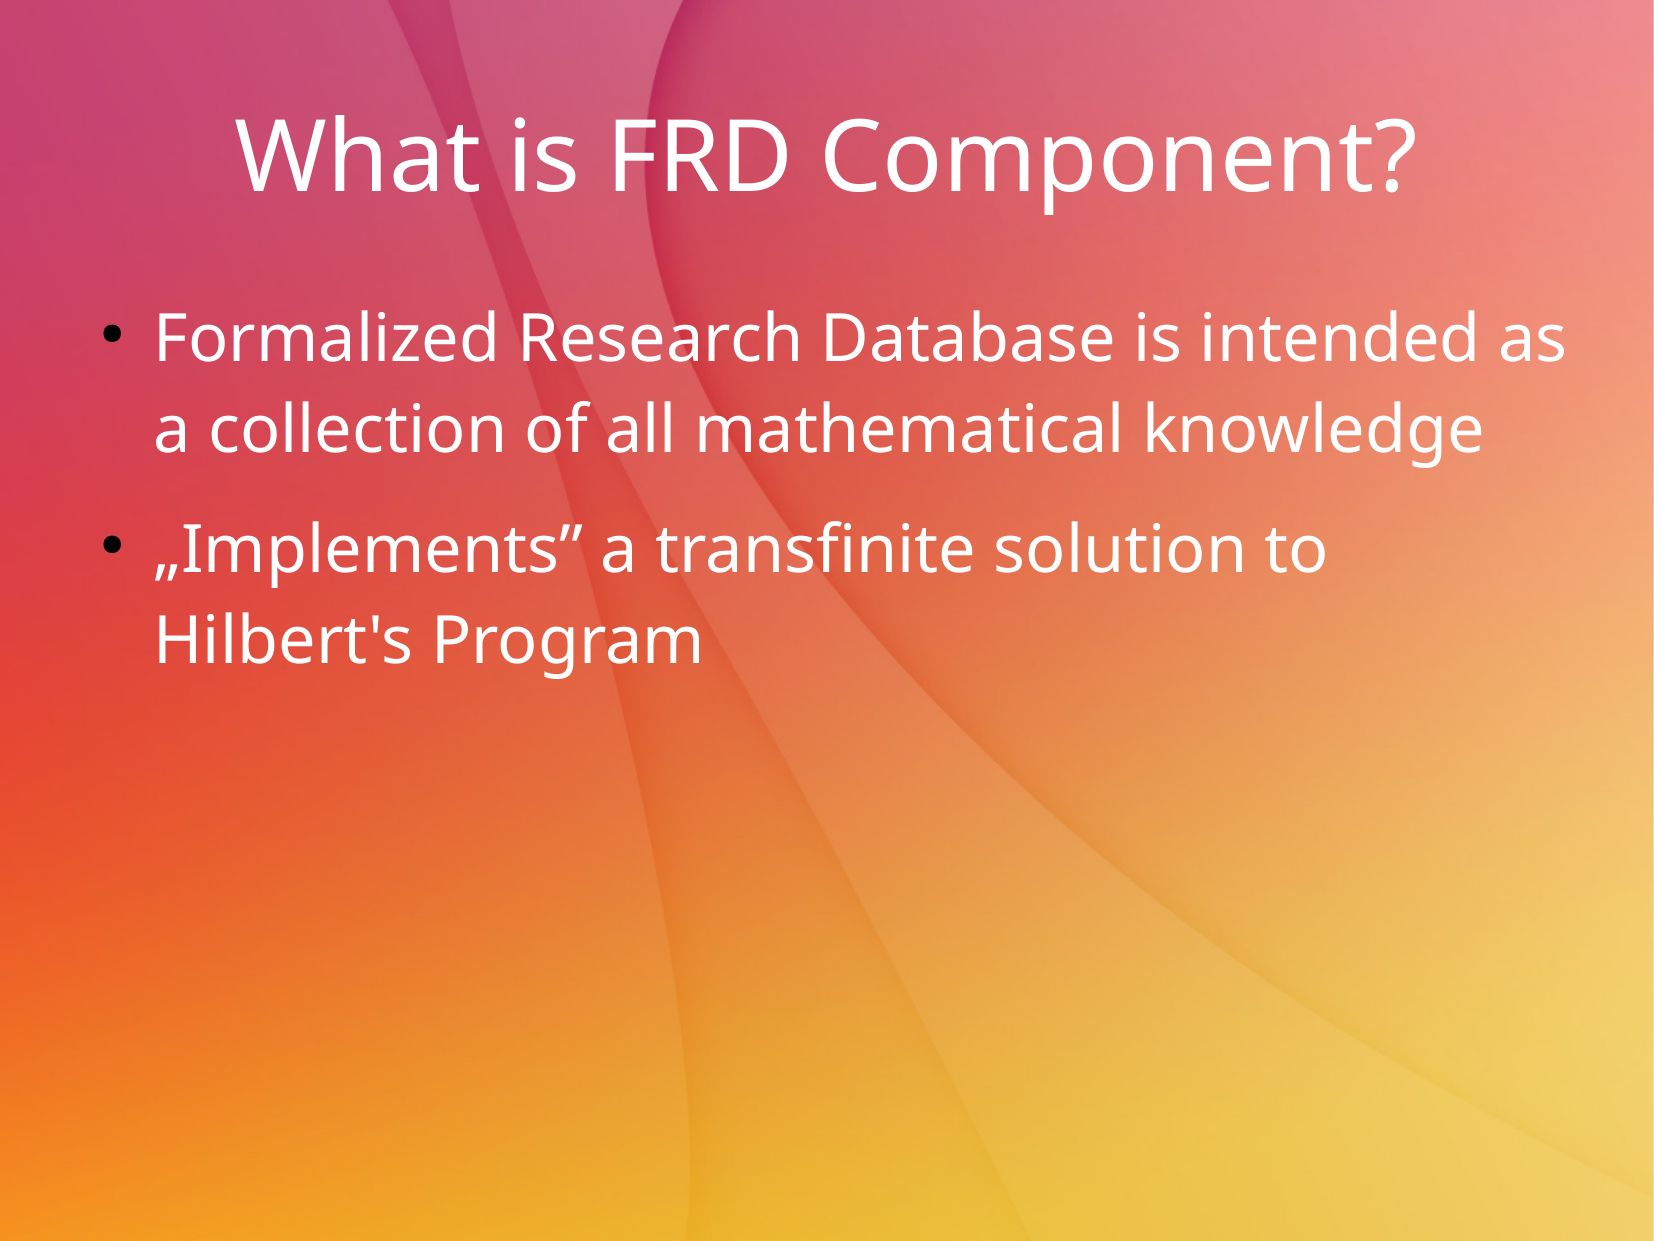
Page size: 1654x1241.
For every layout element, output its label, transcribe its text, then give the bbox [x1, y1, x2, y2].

title What is FRD Component? [82, 56, 1571, 250]
list Formalized Research Database is intended as a collection of all mathematical knowledge „Implements” a transfinite solution to Hilbert's Program [82, 290, 1571, 1094]
picture [0, 0, 1654, 1241]
